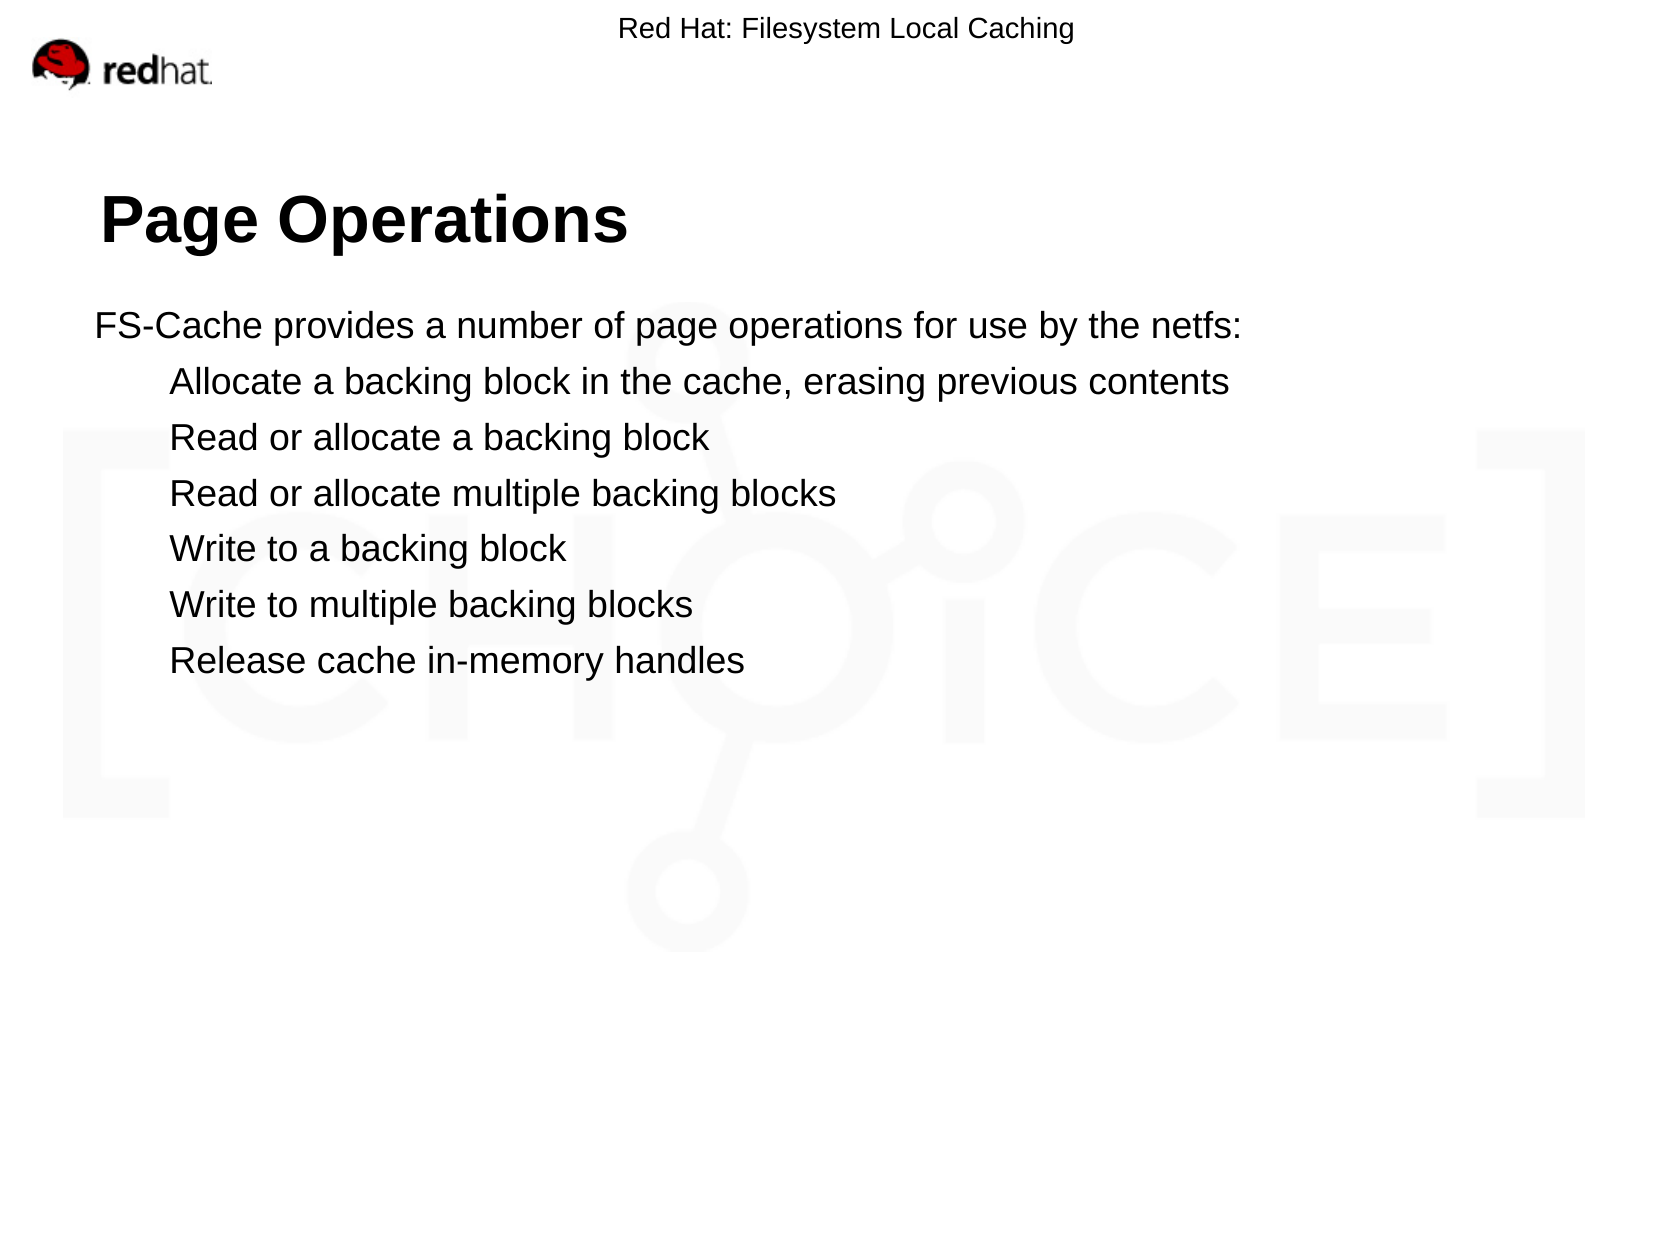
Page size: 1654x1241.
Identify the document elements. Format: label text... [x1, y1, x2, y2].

title Page Operations [100, 164, 1506, 275]
picture [63, 302, 1585, 952]
list FS-Cache provides a number of page operations for use by the netfs: Allocate a backing block in the cache, erasing previous contents Read or allocate a backing block Read or allocate multiple backing blocks Write to a backing block Write to multiple backing blocks Release cache in-memory handles [94, 304, 1500, 1174]
picture [31, 37, 212, 98]
